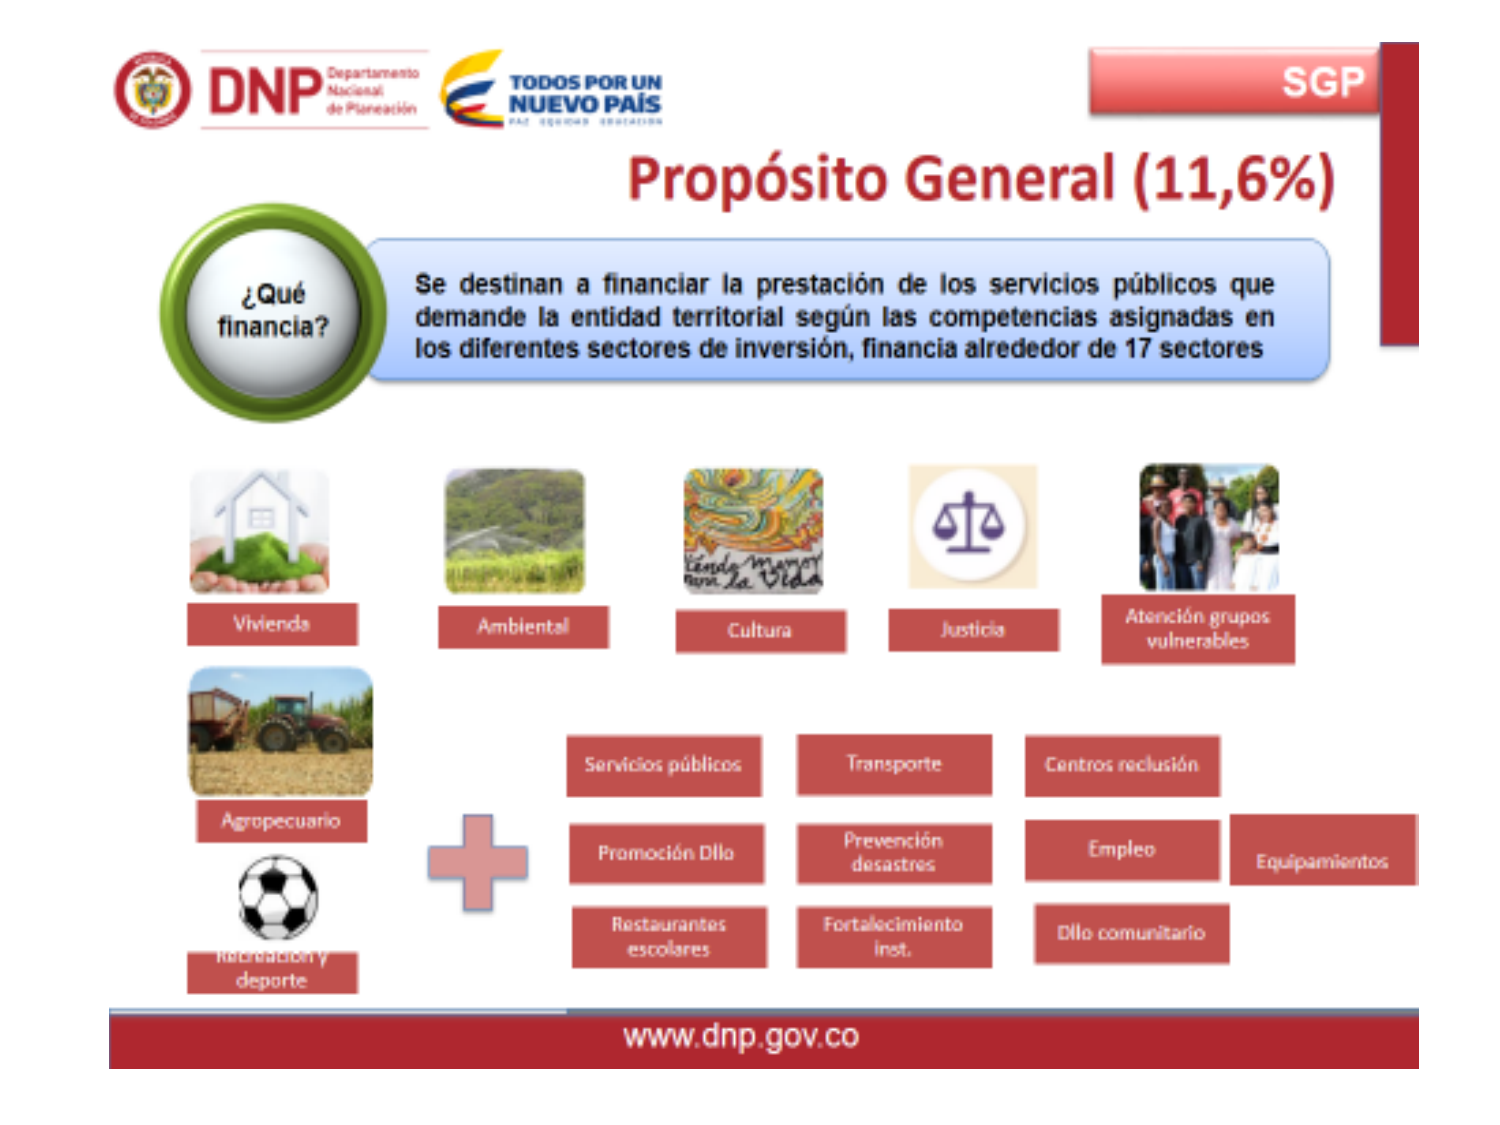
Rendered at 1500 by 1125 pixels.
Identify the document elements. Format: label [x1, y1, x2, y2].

picture [109, 43, 1419, 1069]
